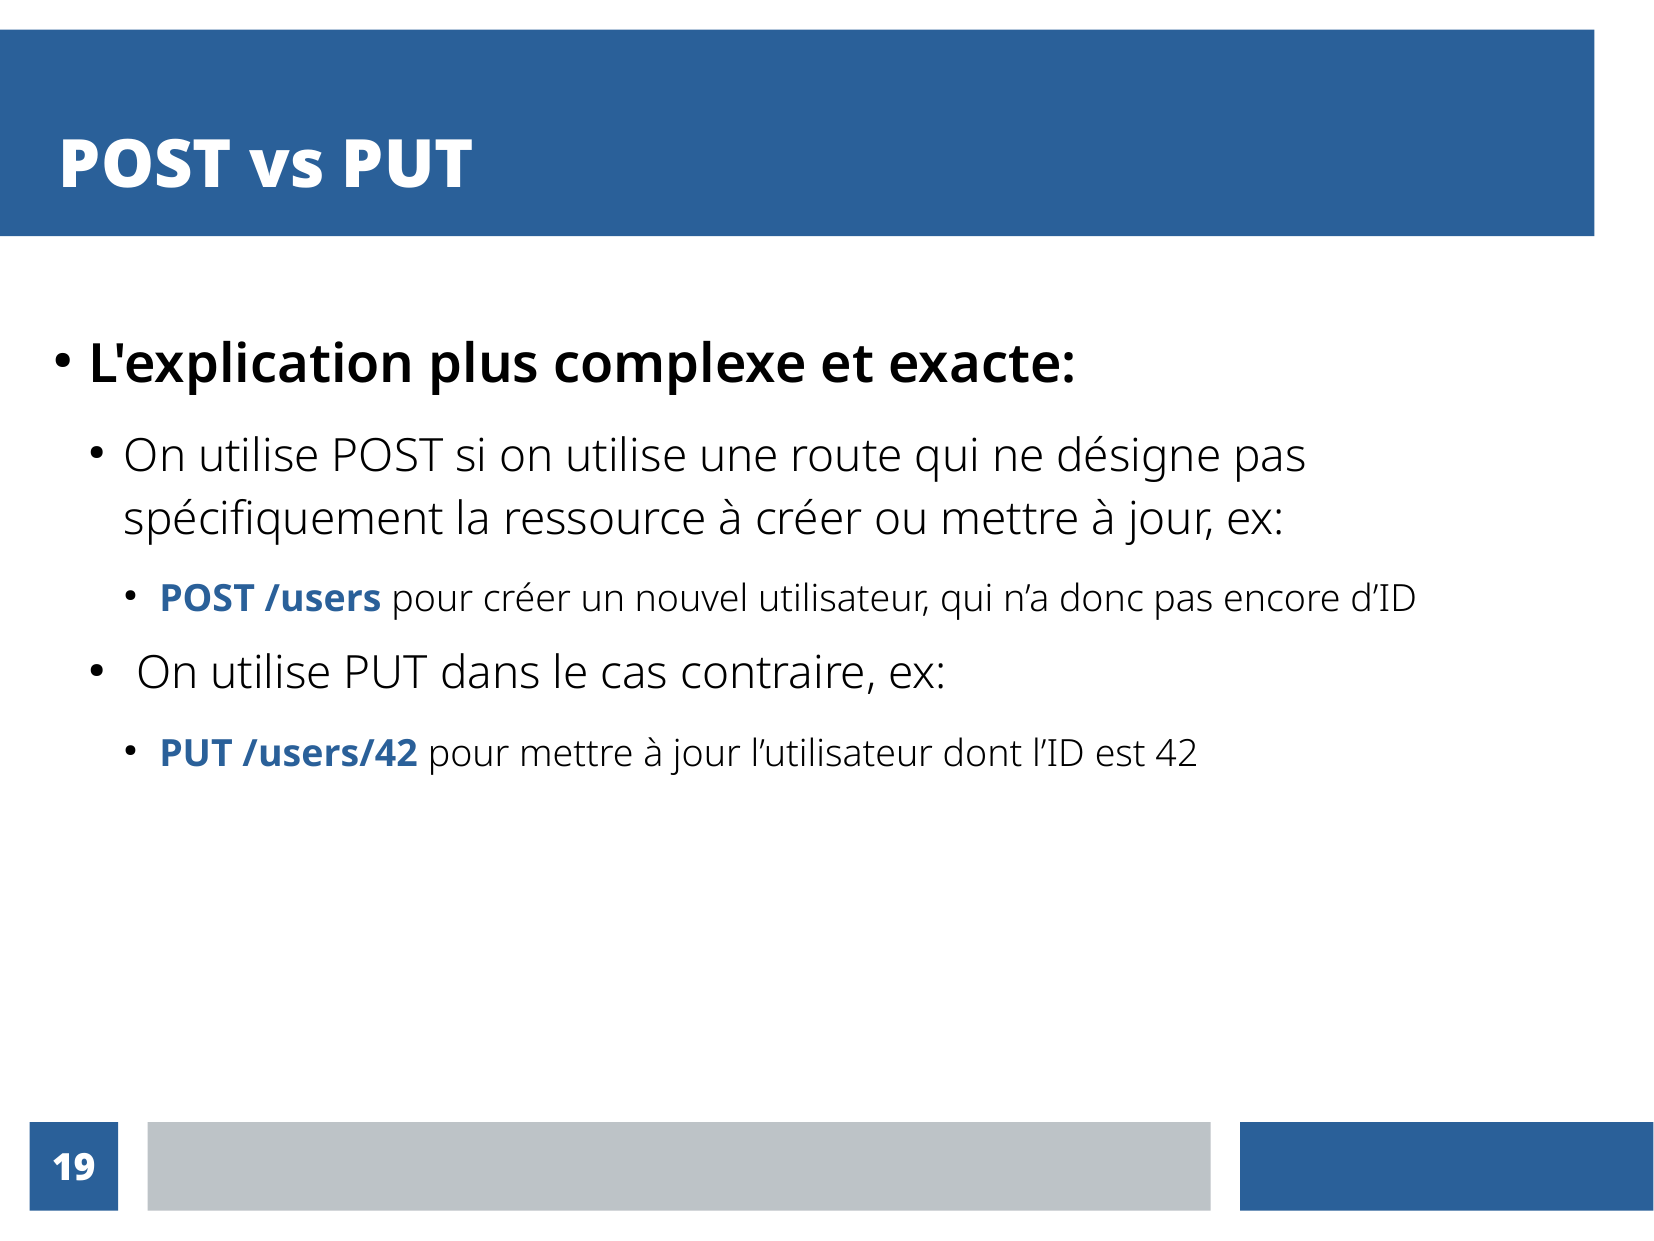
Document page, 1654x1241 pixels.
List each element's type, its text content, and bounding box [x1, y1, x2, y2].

title POST vs PUT [59, 59, 1595, 207]
list L'explication plus complexe et exacte: On utilise POST si on utilise une route qui ne désigne pas spécifiquement la ressource à créer ou mettre à jour, ex: POST /users pour créer un nouvel utilisateur, qui n’a donc pas encore d’ID On utilise PUT dans le cas contraire, ex: PUT /users/42 pour mettre à jour l’utilisateur dont l’ID est 42 [53, 324, 1560, 934]
